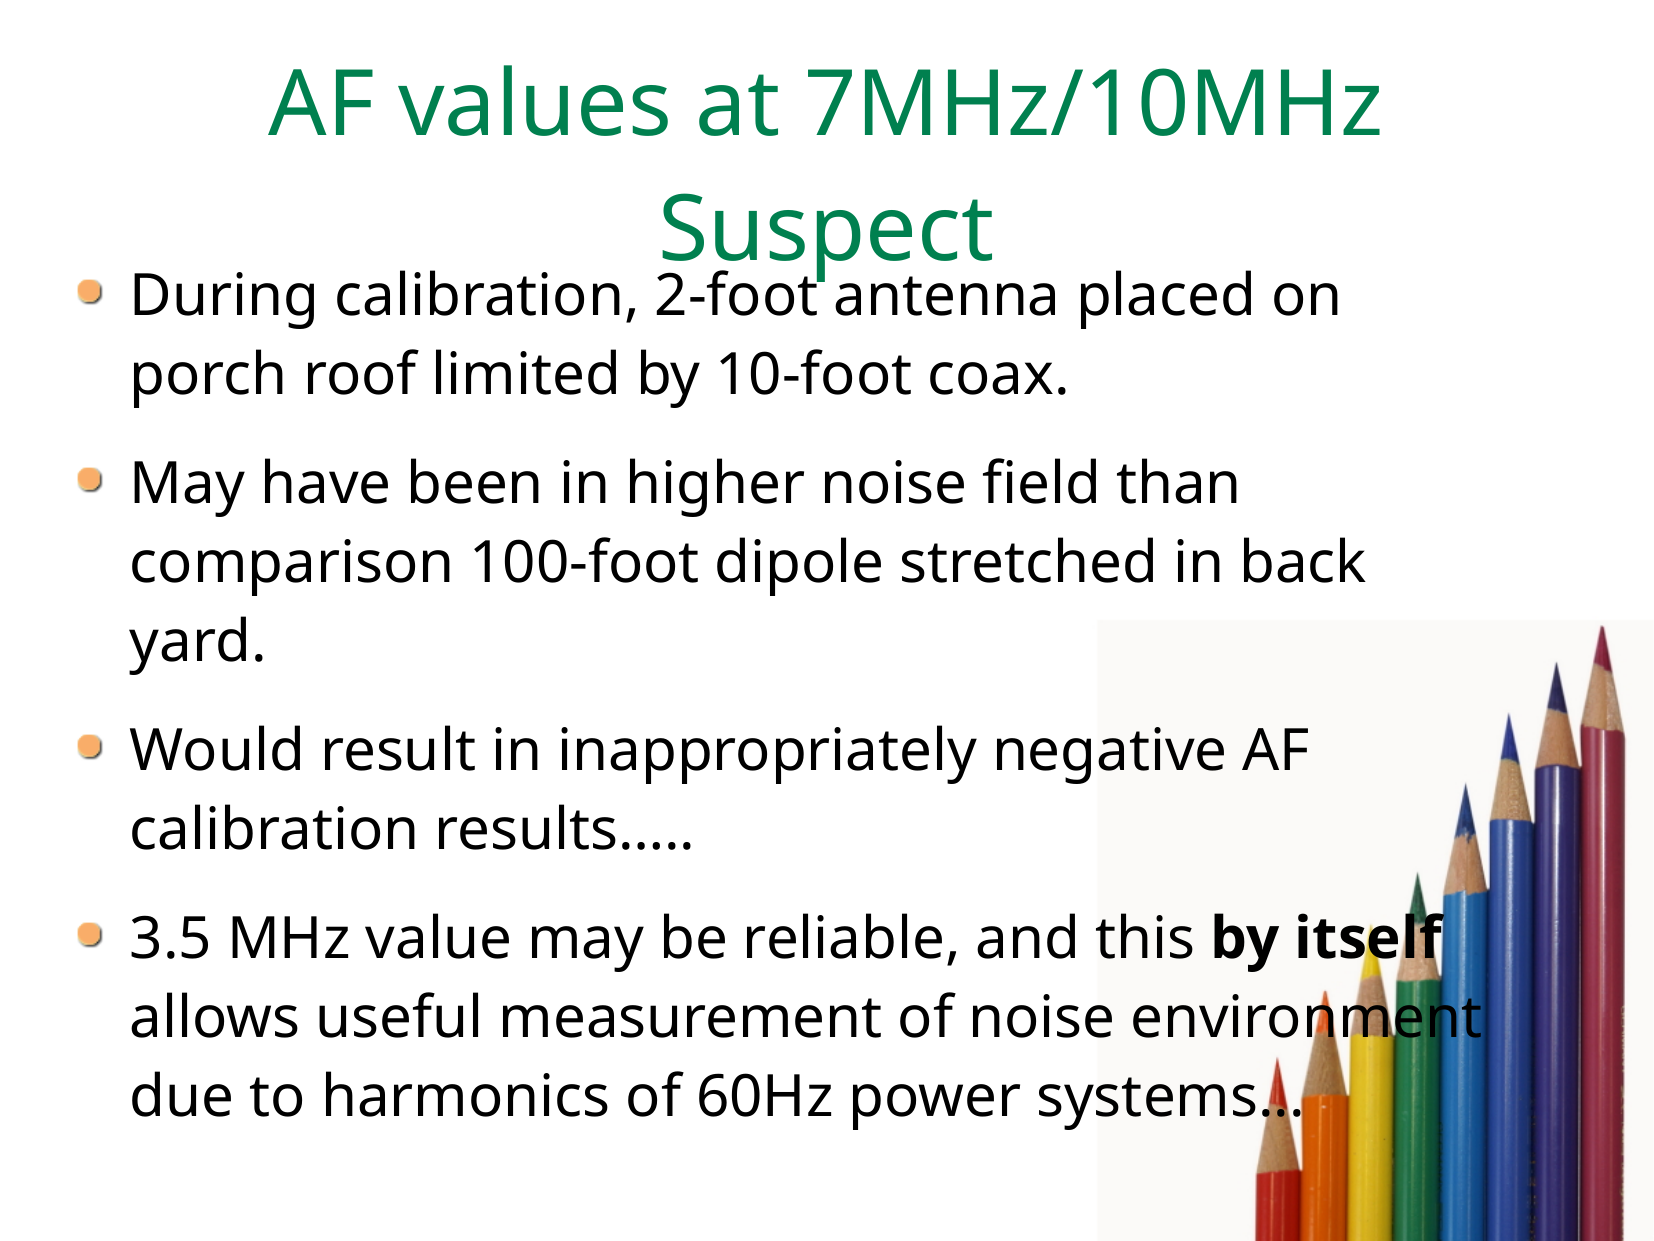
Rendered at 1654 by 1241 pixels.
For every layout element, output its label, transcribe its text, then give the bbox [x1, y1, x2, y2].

list During calibration, 2-foot antenna placed on porch roof limited by 10-foot coax. May have been in higher noise field than comparison 100-foot dipole stretched in back yard. Would result in inappropriately negative AF calibration results….. 3.5 MHz value may be reliable, and this by itself allows useful measurement of noise environment due to harmonics of 60Hz power systems... [59, 253, 1506, 1182]
picture [0, 0, 1654, 1241]
title AF values at 7MHz/10MHz Suspect [147, 59, 1506, 253]
